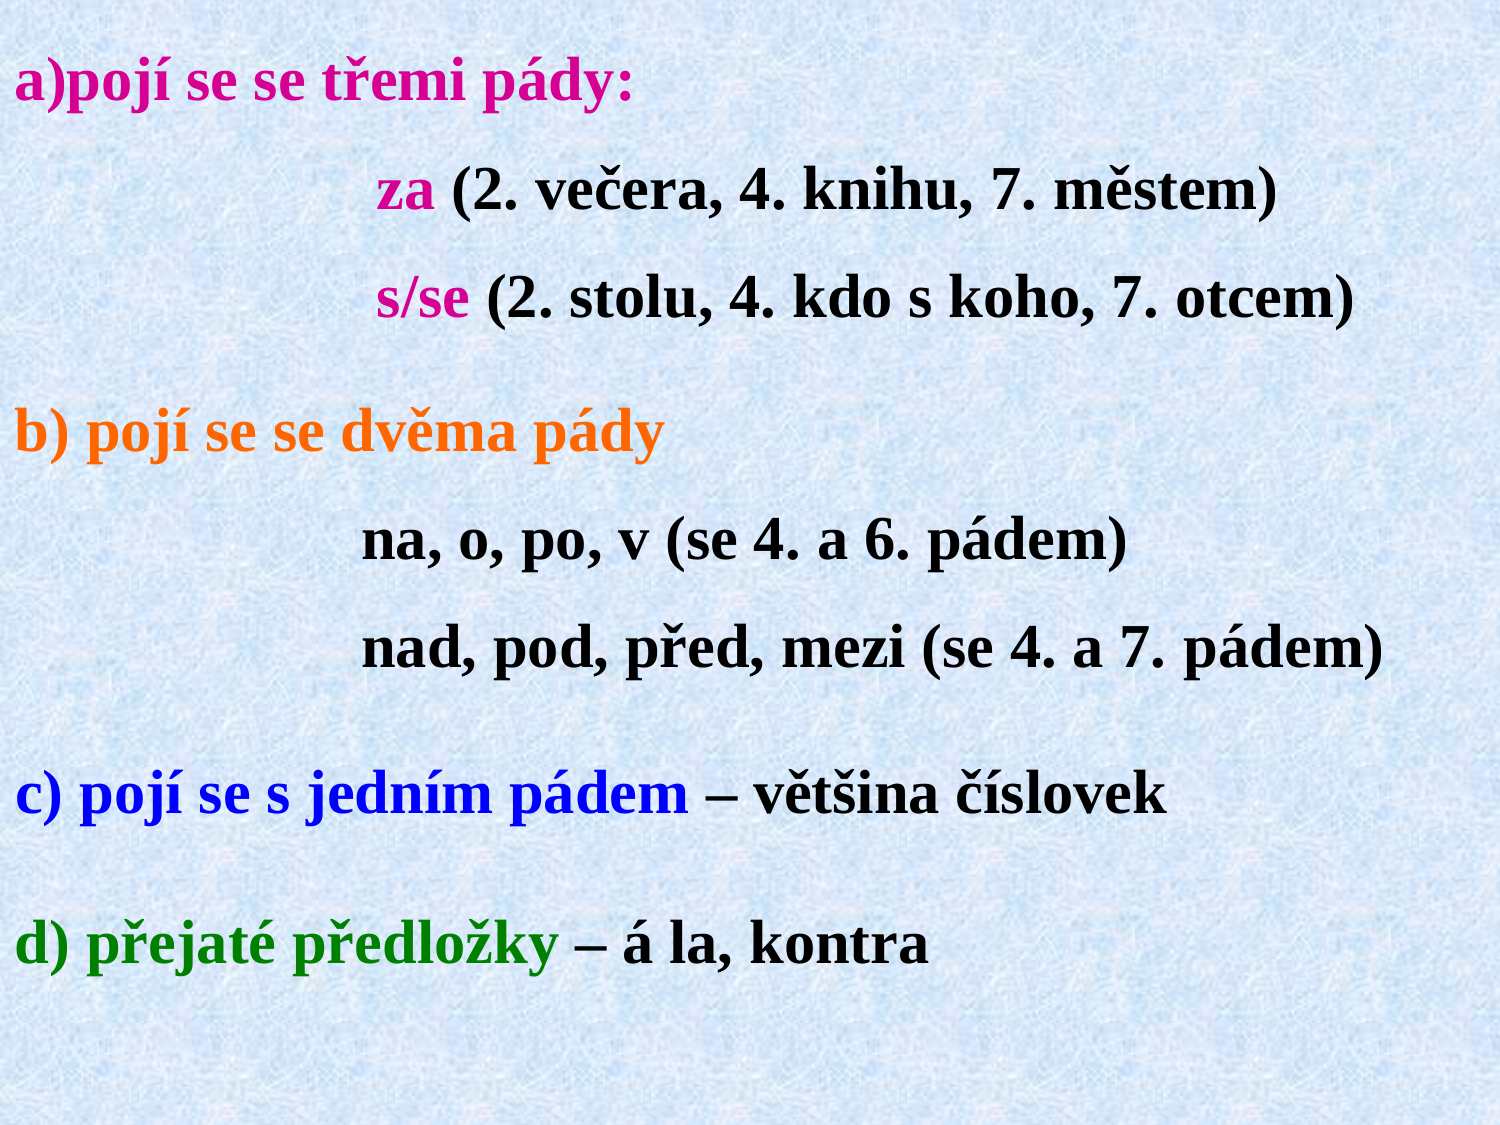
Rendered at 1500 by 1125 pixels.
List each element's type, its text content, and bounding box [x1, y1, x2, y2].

text_box b) pojí se se dvěma pády na, o, po, v (se 4. a 6. pádem) nad, pod, před, mezi (se 4. a 7. pádem) [0, 387, 1413, 689]
text_box c) pojí se s jedním pádem – většina číslovek [0, 750, 1183, 835]
text_box pojí se se třemi pády: za (2. večera, 4. knihu, 7. městem) s/se (2. stolu, 4. kdo s koho, 7. otcem) [0, 37, 1388, 339]
text_box d) přejaté předložky – á la, kontra [0, 900, 977, 985]
